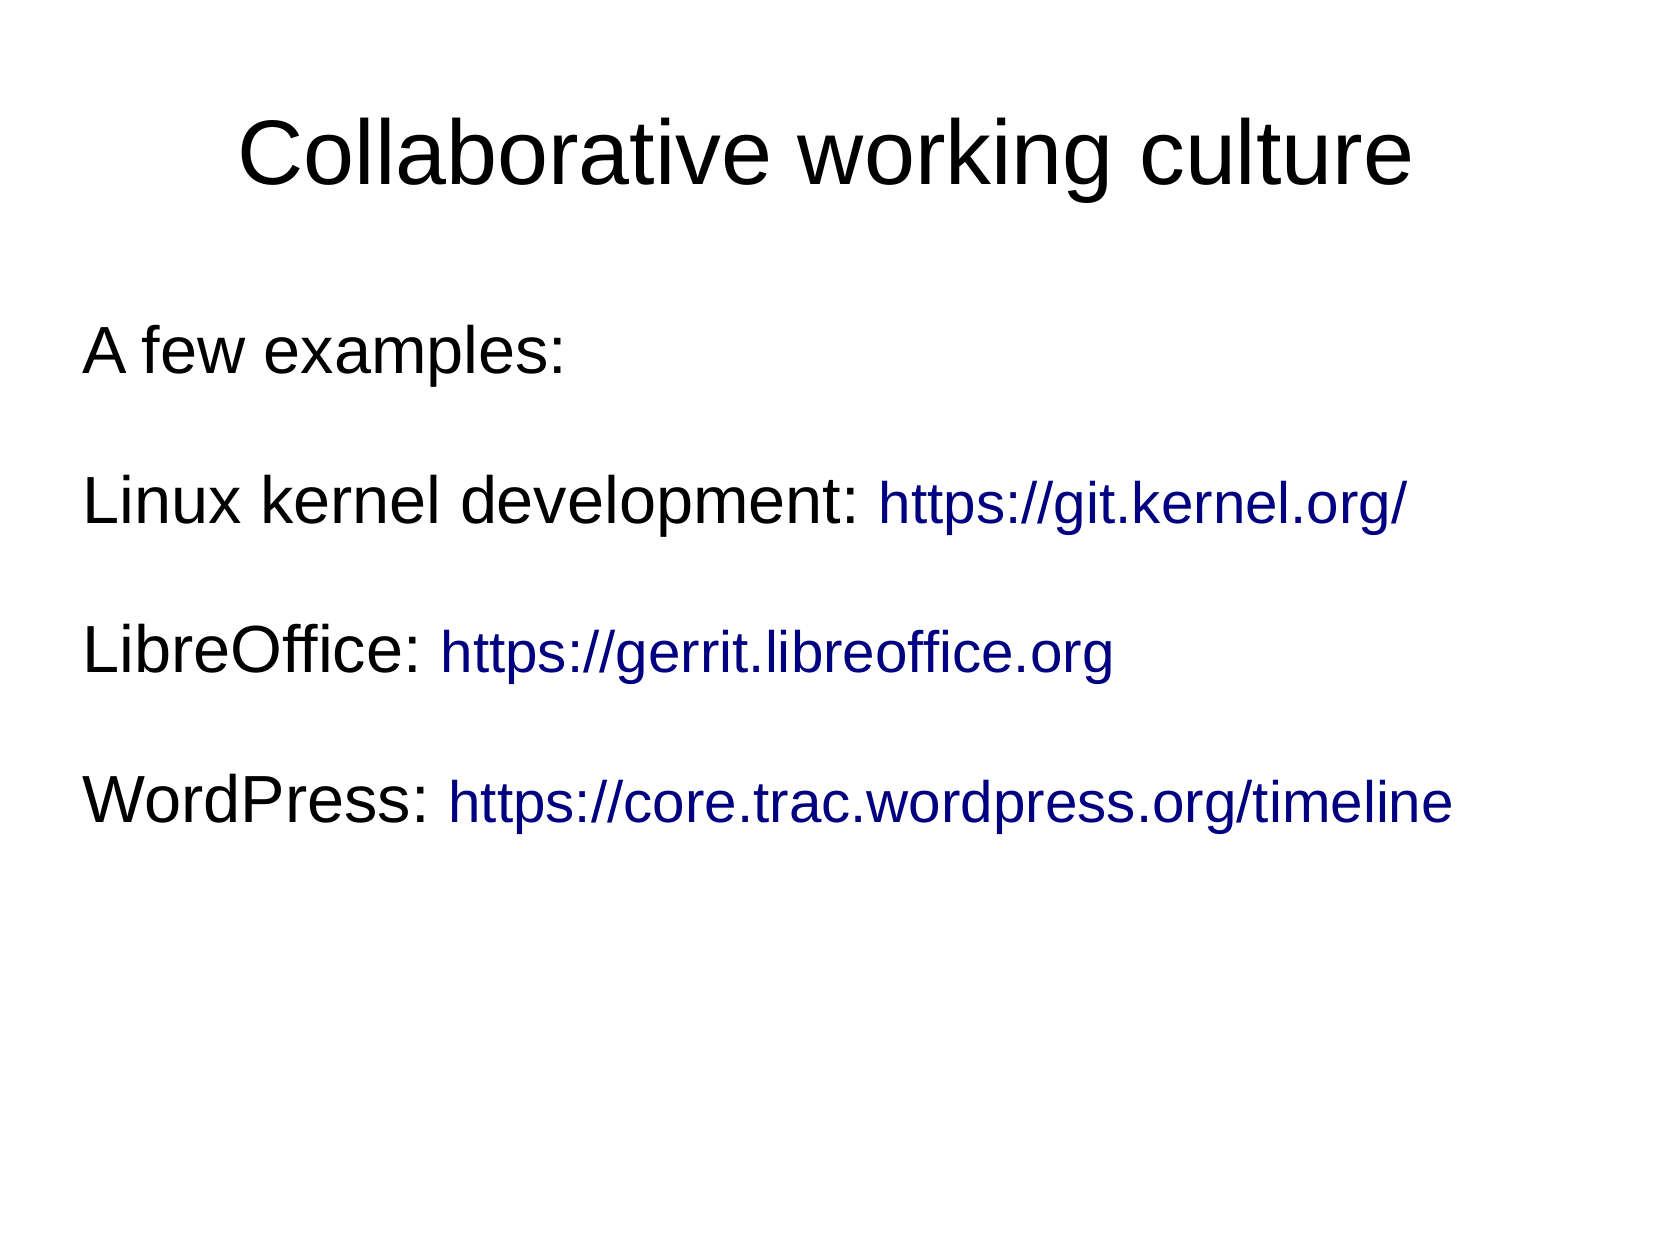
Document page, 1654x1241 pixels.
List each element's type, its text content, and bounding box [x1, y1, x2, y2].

subtitle A few examples: Linux kernel development: https://git.kernel.org/ LibreOffice: https://gerrit.libreoffice.org WordPress: https://core.trac.wordpress.org/timeline [82, 290, 1571, 1010]
title Collaborative working culture [82, 49, 1571, 257]
